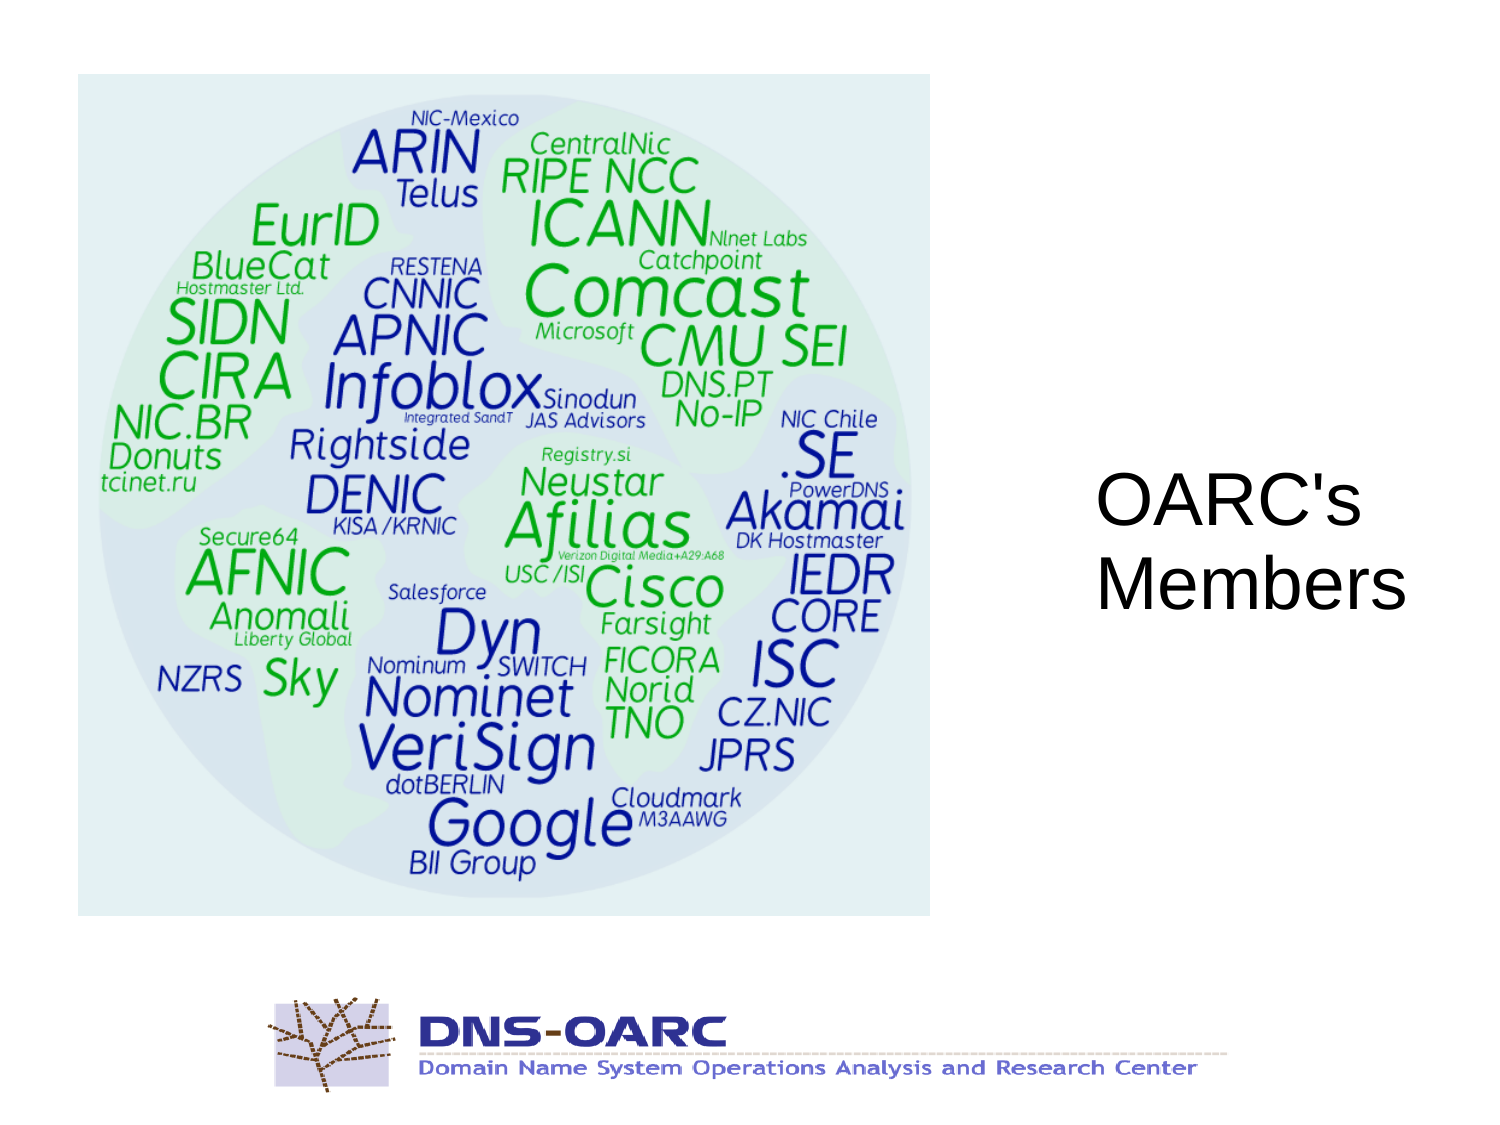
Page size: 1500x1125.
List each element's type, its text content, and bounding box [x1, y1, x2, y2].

picture [78, 74, 931, 916]
picture [214, 991, 1259, 1099]
list OARC's Members [1095, 457, 1426, 668]
